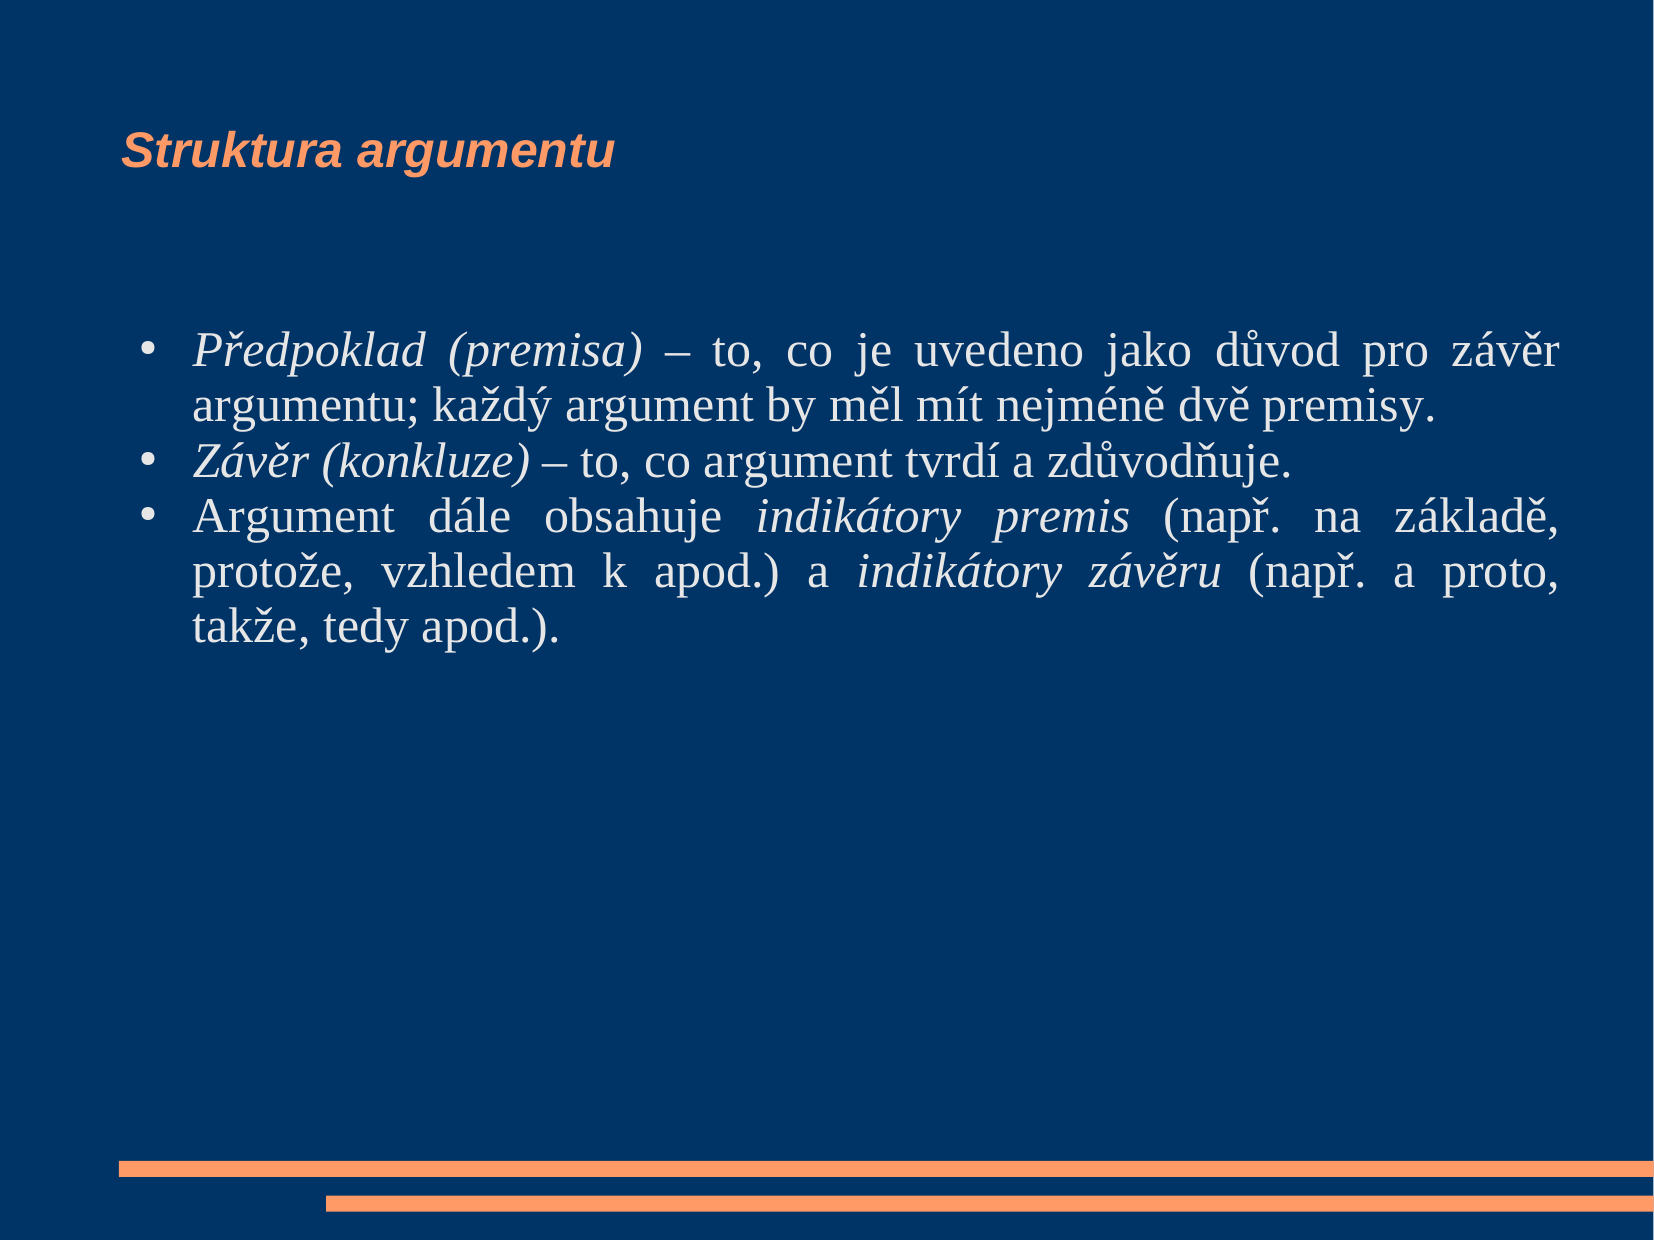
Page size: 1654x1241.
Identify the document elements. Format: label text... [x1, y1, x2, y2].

list Předpoklad (premisa) – to, co je uvedeno jako důvod pro závěr argumentu; každý argument by měl mít nejméně dvě premisy. Závěr (konkluze) – to, co argument tvrdí a zdůvodňuje. Argument dále obsahuje indikátory premis (např. na základě, protože, vzhledem k apod.) a indikátory závěru (např. a proto, takže, tedy apod.). [121, 322, 1561, 1132]
title Struktura argumentu [121, 46, 1534, 254]
